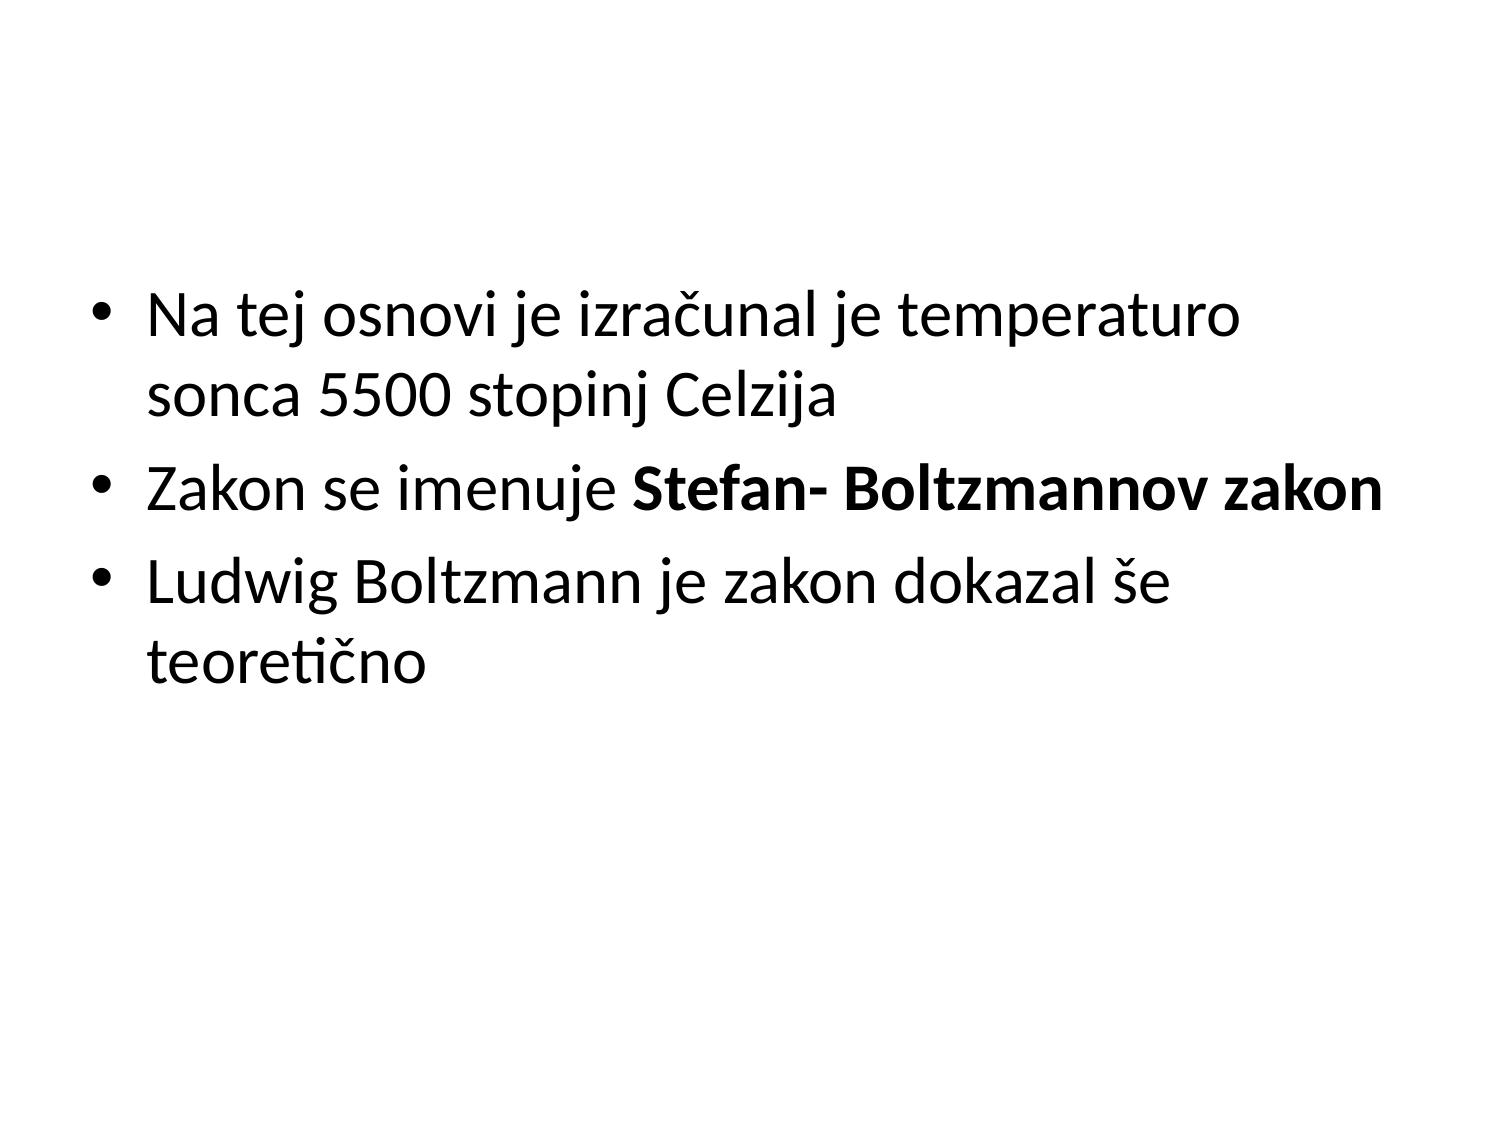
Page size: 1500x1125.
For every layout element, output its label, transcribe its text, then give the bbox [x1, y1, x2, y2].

list Na tej osnovi je izračunal je temperaturo sonca 5500 stopinj Celzija Zakon se imenuje Stefan- Boltzmannov zakon Ludwig Boltzmann je zakon dokazal še teoretično [75, 262, 1425, 1005]
